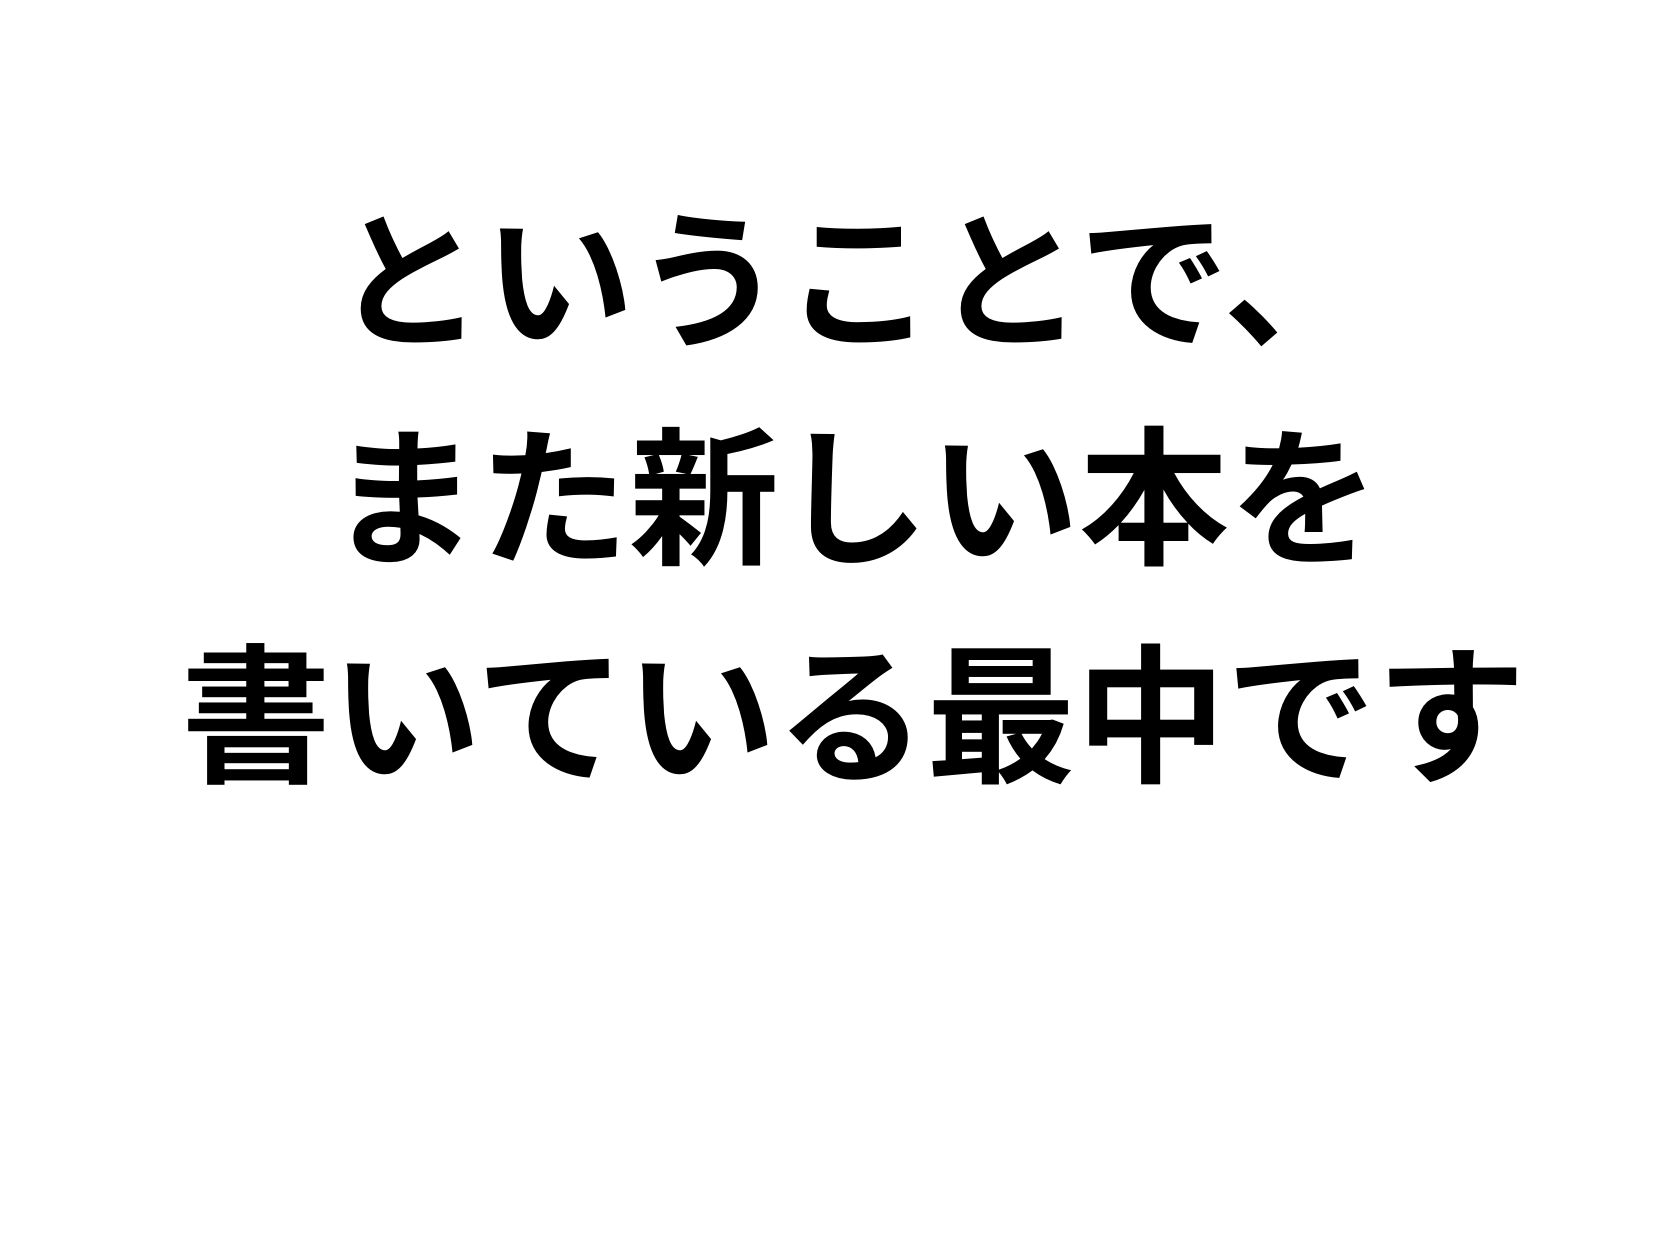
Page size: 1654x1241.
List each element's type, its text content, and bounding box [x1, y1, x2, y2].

text_box ということで、 また新しい本を 書いている最中です [166, 155, 1476, 655]
